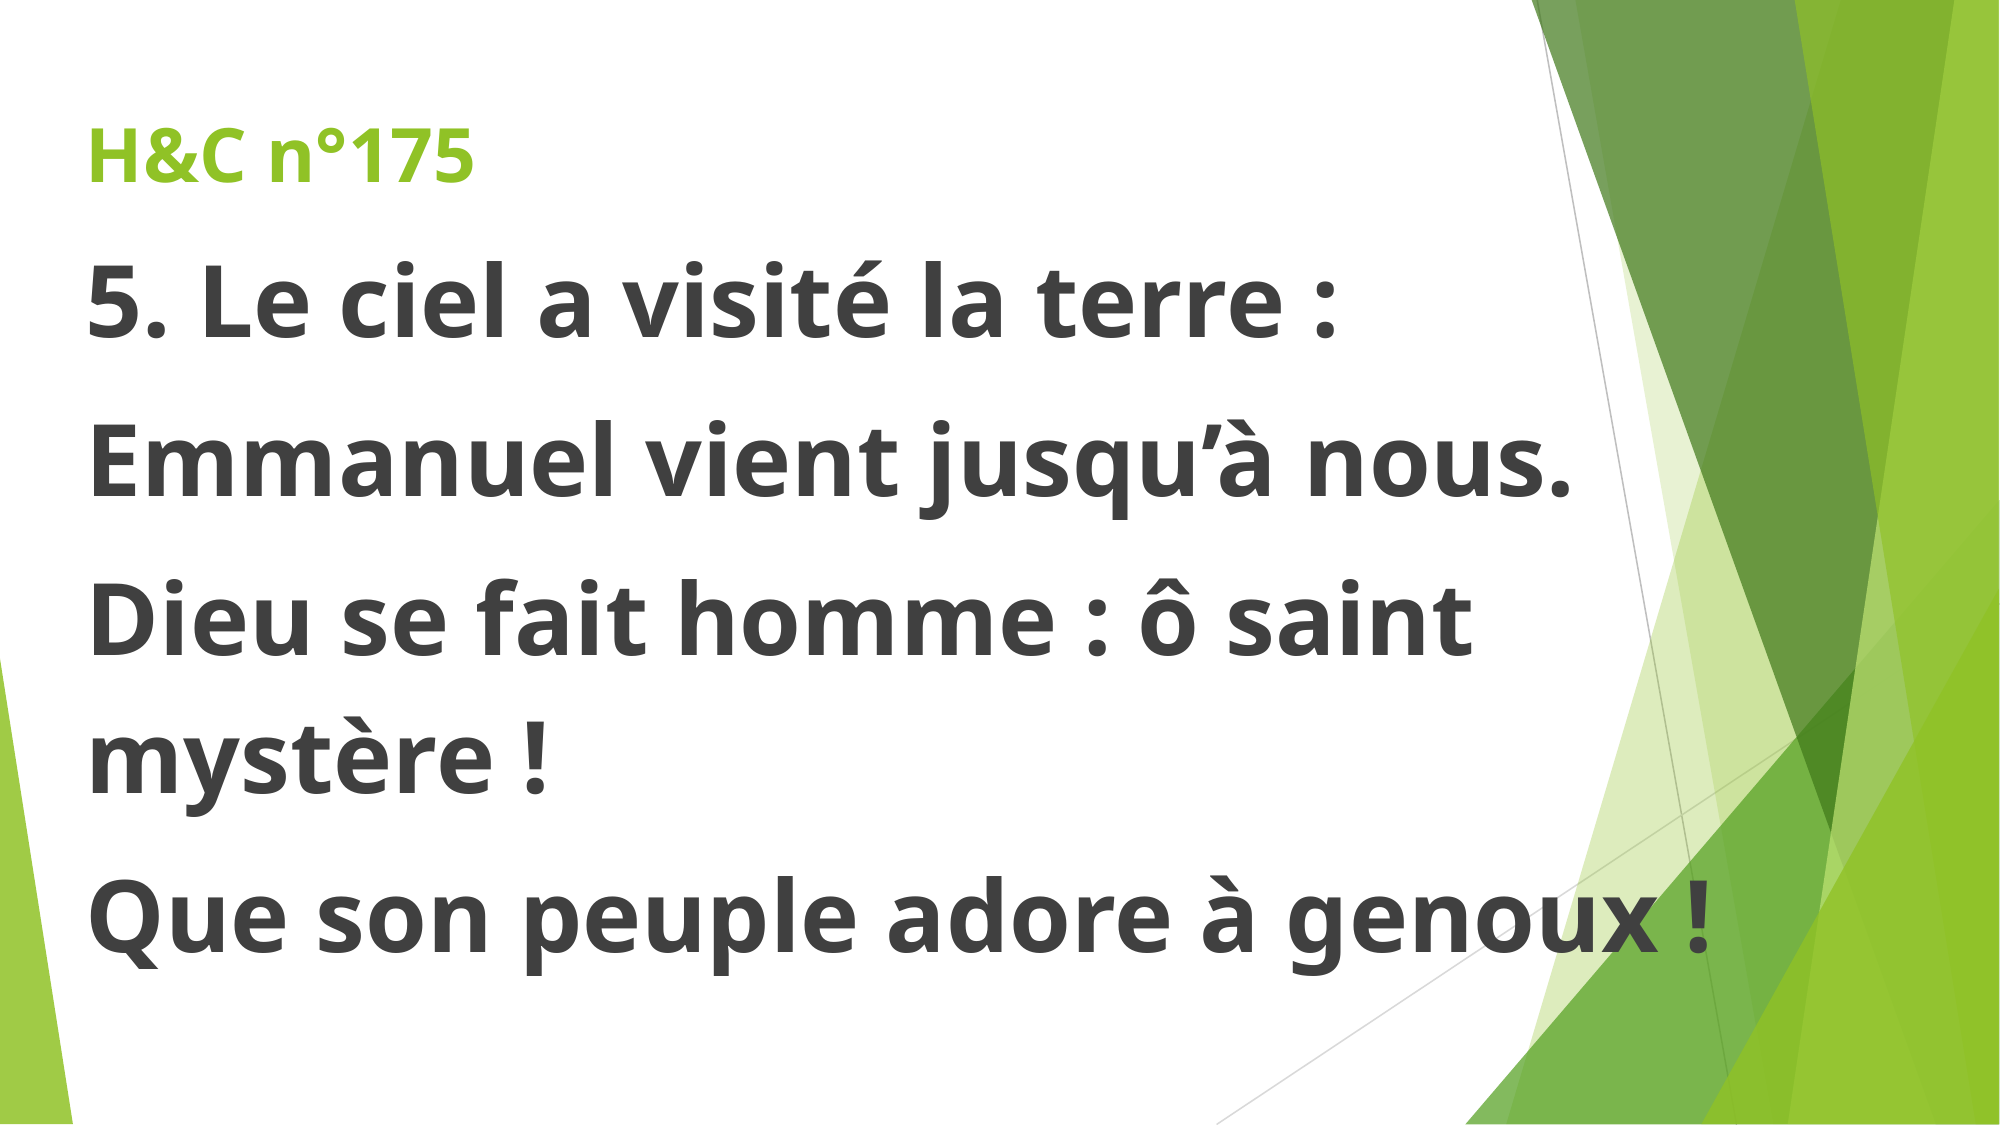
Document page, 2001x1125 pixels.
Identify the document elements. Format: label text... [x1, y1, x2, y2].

text_box H&C n°175 [70, 99, 1522, 212]
text_box 5. Le ciel a visité la terre : Emmanuel vient jusqu’à nous. Dieu se fait homme : ô saint mystère ! Que son peuple adore à genoux ! [70, 212, 1961, 1074]
